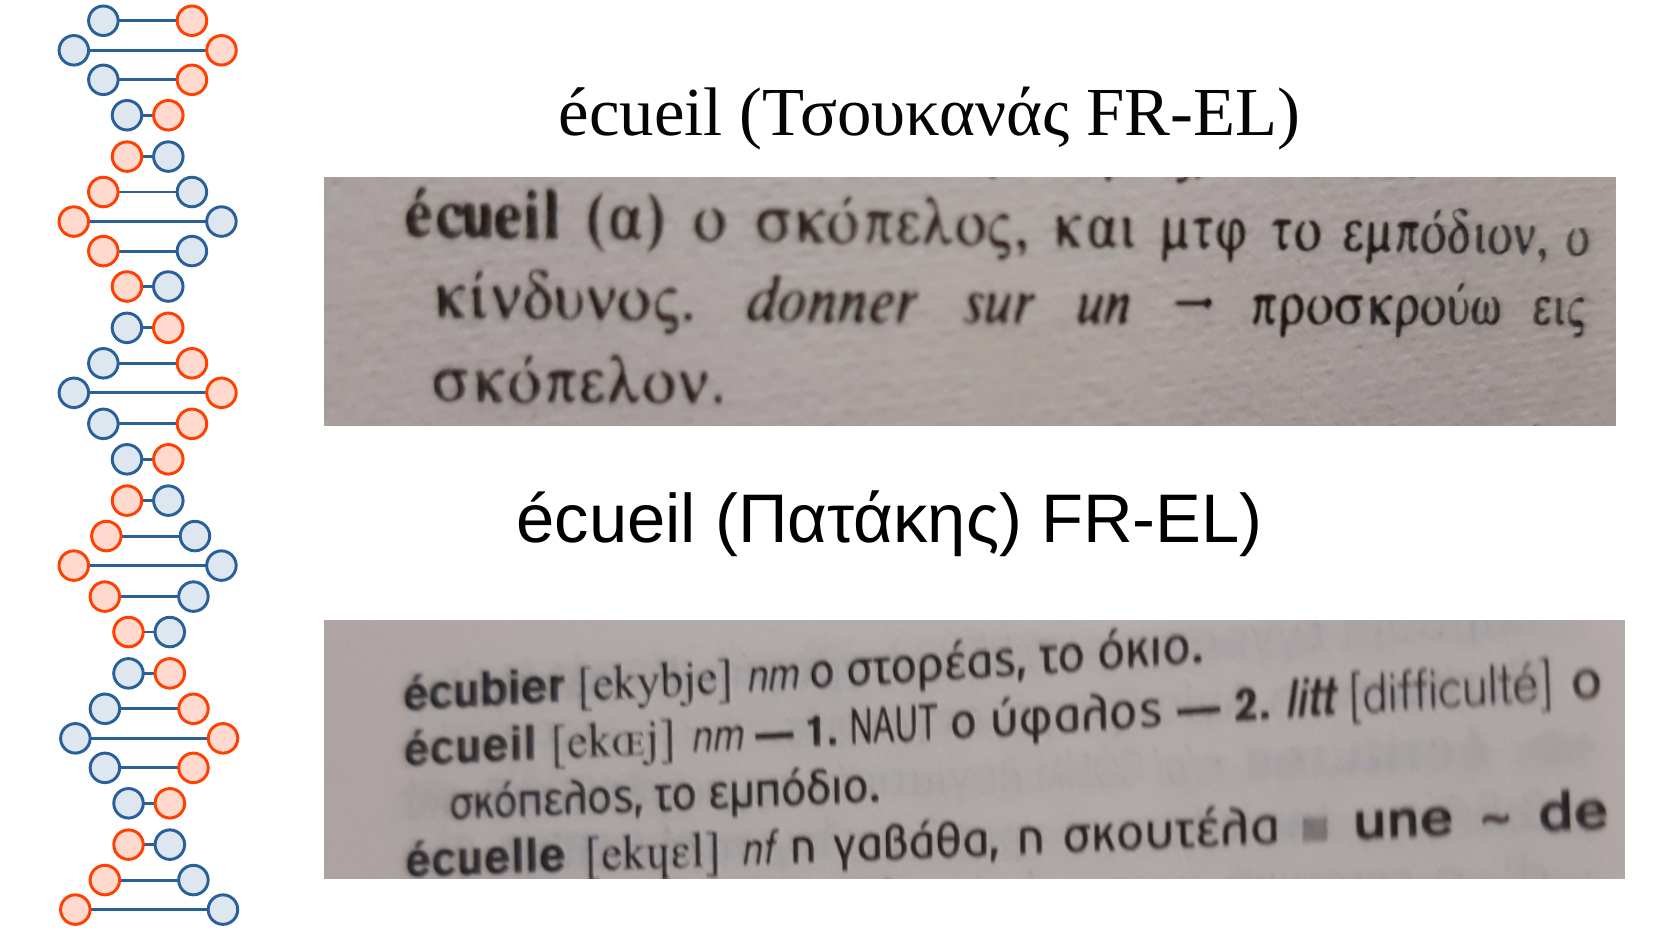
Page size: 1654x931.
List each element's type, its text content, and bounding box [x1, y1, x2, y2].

picture [324, 620, 1625, 879]
text_box écueil (Πατάκης) FR-EL) [501, 472, 1329, 591]
picture [324, 177, 1616, 426]
title écueil (Τσουκανάς FR-EL) [265, 35, 1595, 189]
